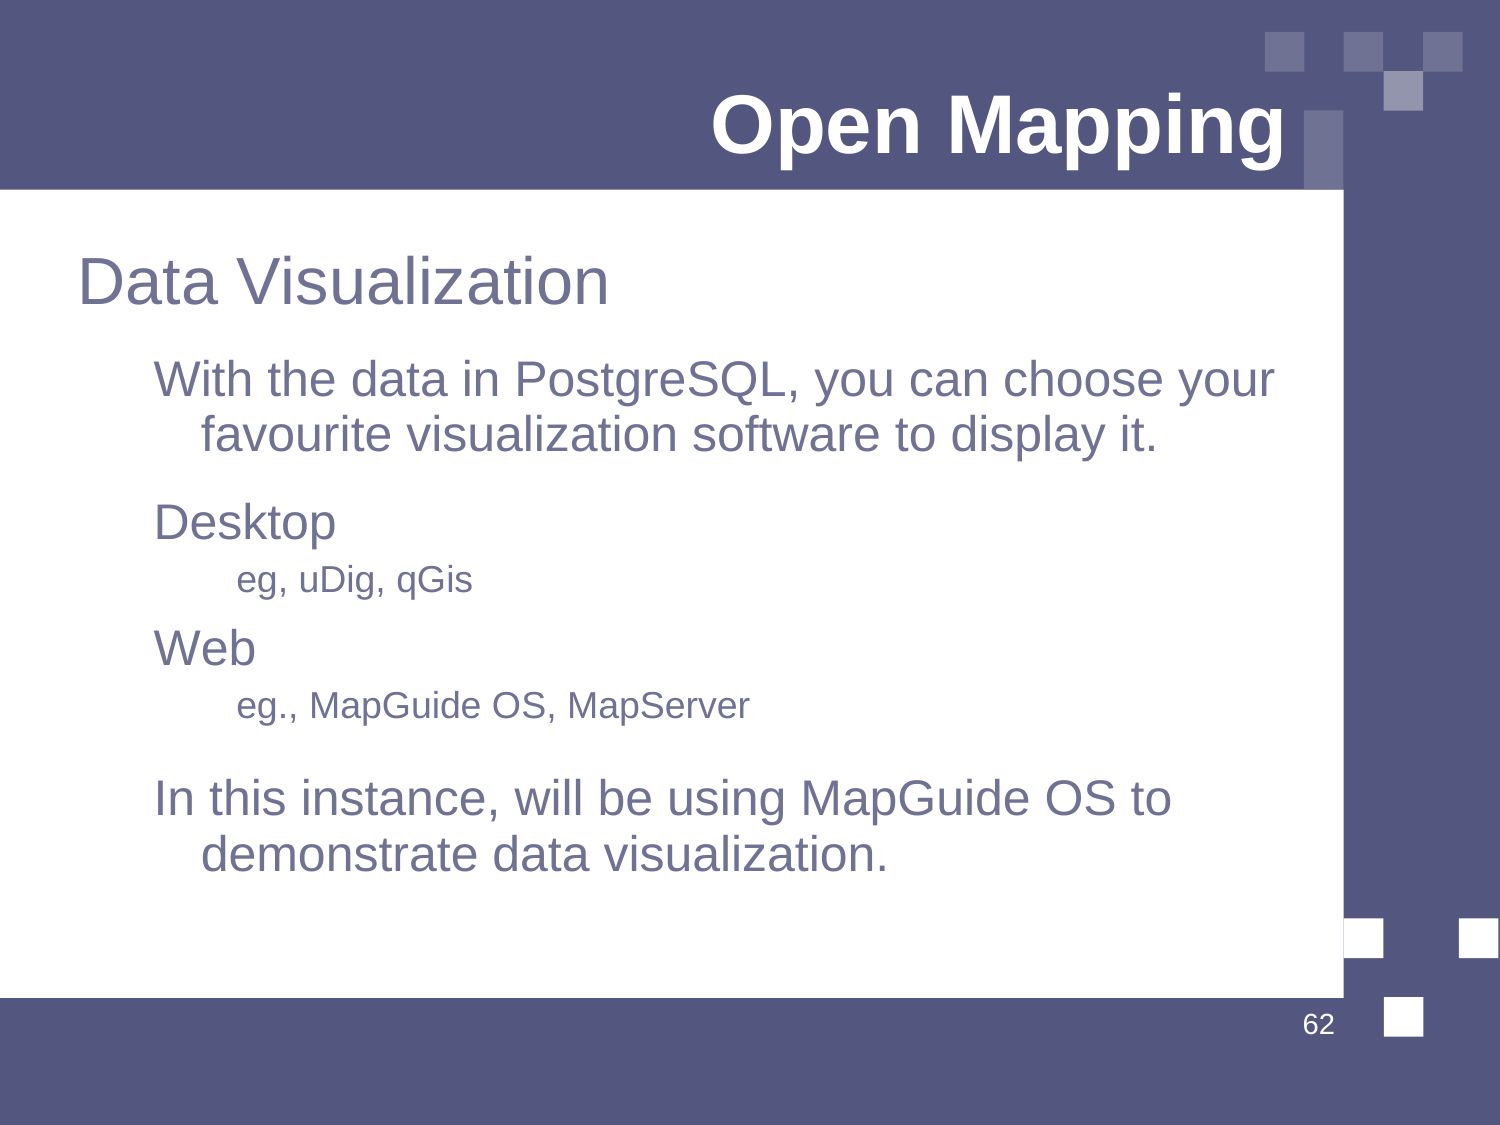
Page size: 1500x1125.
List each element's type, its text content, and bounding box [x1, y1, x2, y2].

title Open Mapping [58, 74, 1288, 176]
list Data Visualization With the data in PostgreSQL, you can choose your favourite visualization software to display it. Desktop eg, uDig, qGis Web eg., MapGuide OS, MapServer In this instance, will be using MapGuide OS to demonstrate data visualization. [59, 206, 1289, 902]
